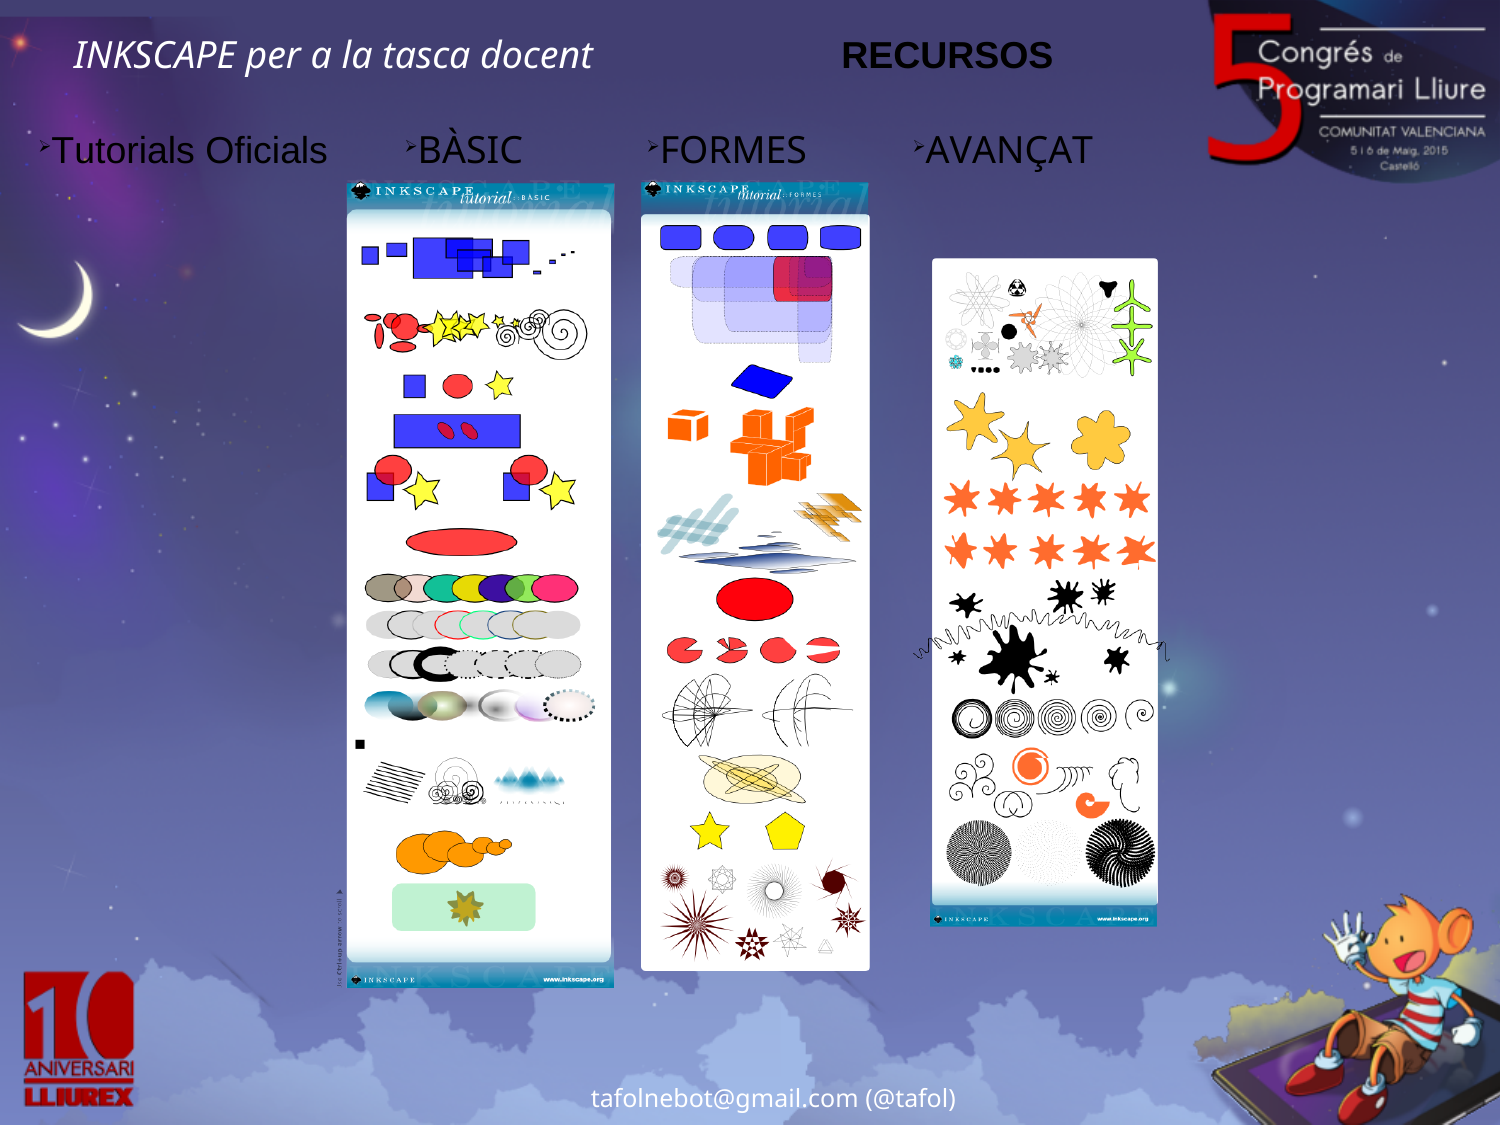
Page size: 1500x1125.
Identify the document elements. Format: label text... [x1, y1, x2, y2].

text_box RECURSOS [826, 23, 1170, 84]
text_box FORMES [631, 119, 897, 179]
picture [0, 0, 1500, 1125]
text_box BÀSIC [389, 119, 631, 179]
text_box AVANÇAT [897, 119, 1252, 179]
text_box Tutorials Oficials [23, 119, 389, 179]
